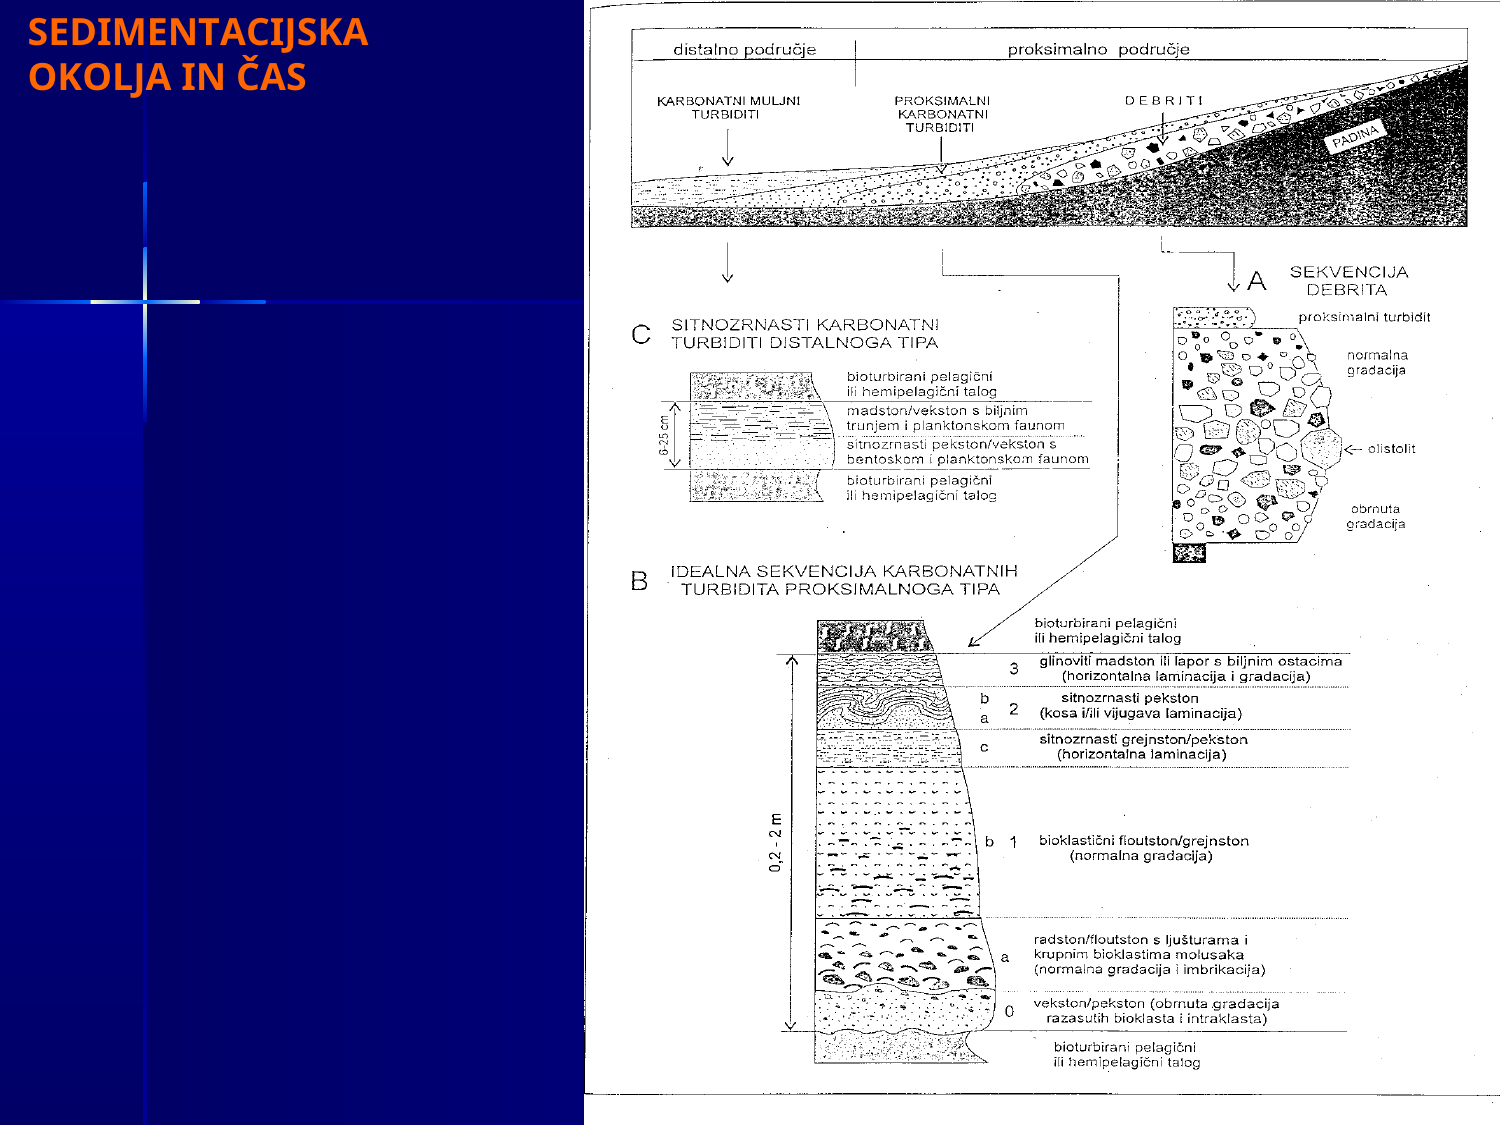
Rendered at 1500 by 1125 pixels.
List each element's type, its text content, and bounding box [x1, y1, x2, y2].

text_box SEDIMENTACIJSKA OKOLJA IN ČAS [12, 0, 394, 106]
picture [584, 0, 1500, 1125]
